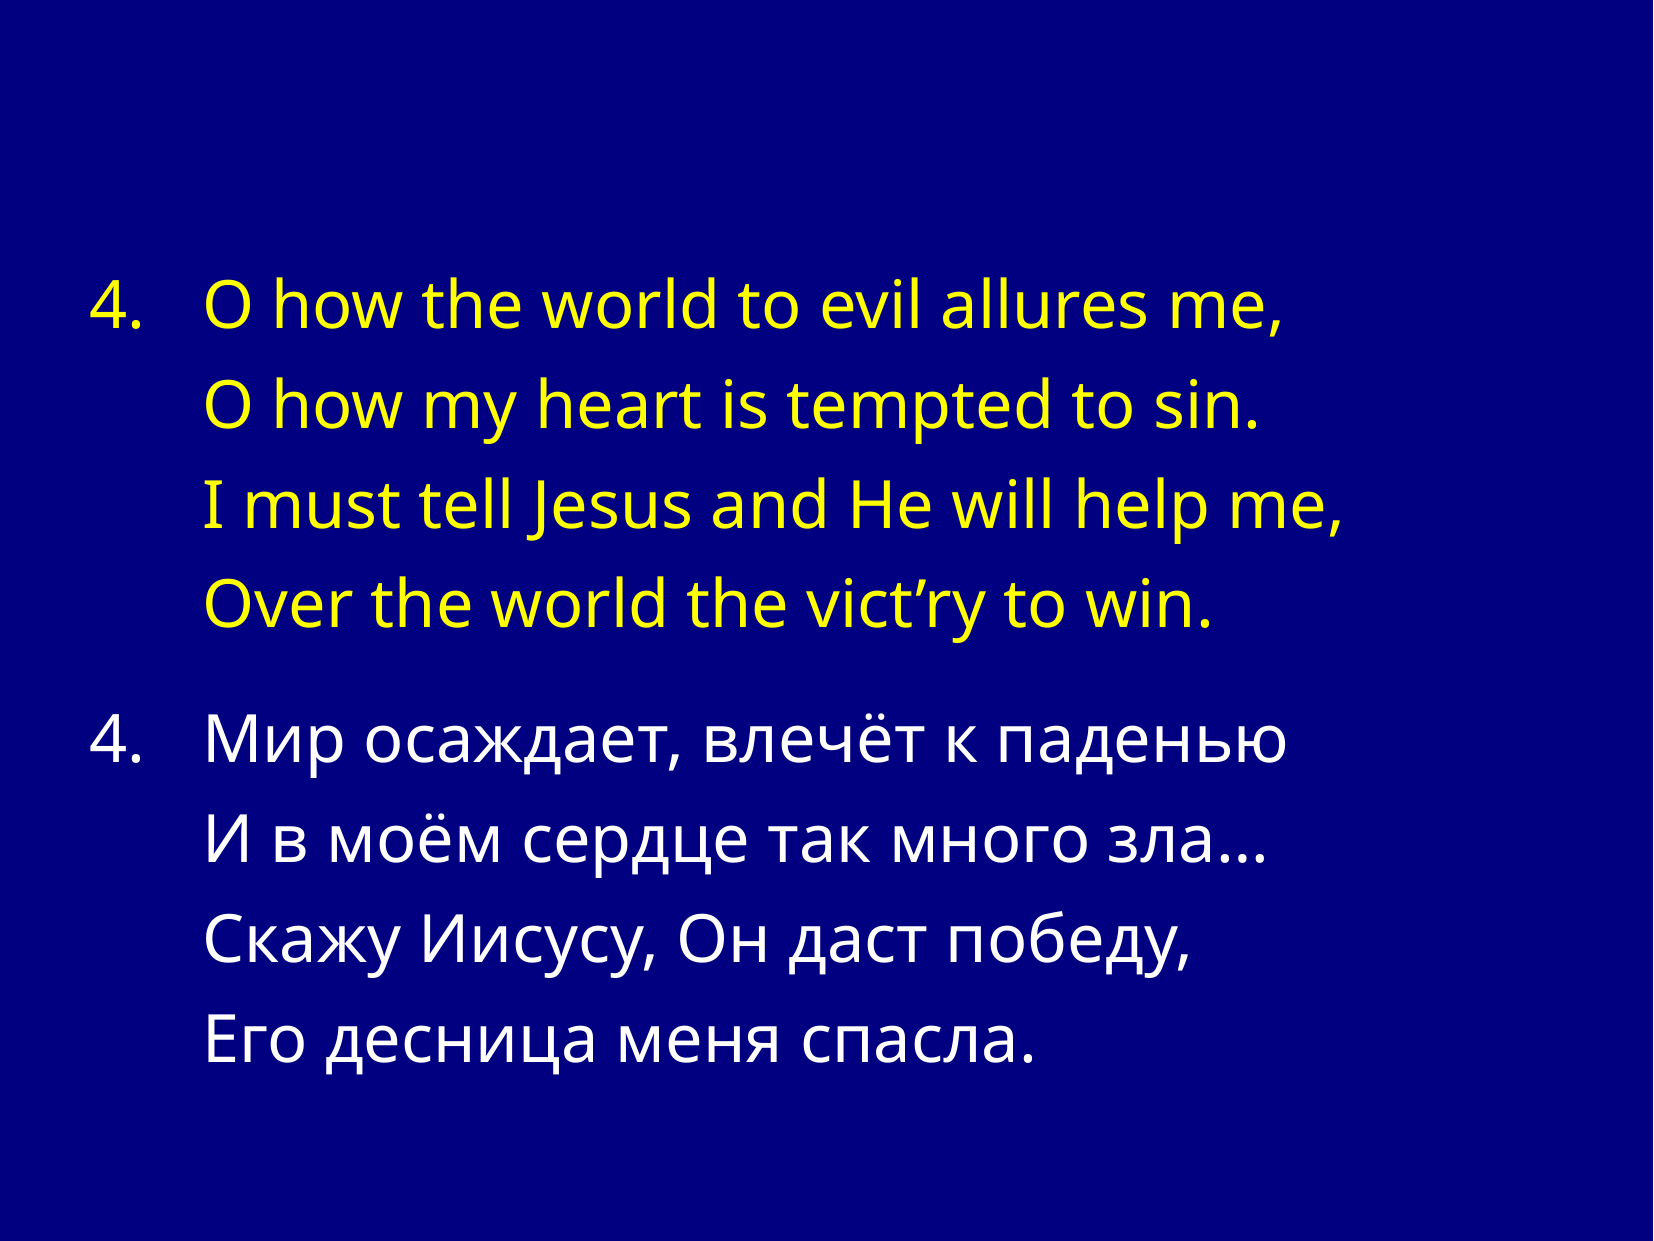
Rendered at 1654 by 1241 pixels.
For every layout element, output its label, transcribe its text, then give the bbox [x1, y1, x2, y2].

text_box 4. O how the world to evil allures me, O how my heart is tempted to sin. I must tell Jesus and He will help me, Over the world the vict’ry to win. [75, 150, 1576, 638]
text_box 4. Мир осаждает, влечёт к паденью И в моём сердце так много зла… Скажу Иисусу, Он даст победу, Его десница меня спасла. [75, 675, 1576, 1163]
